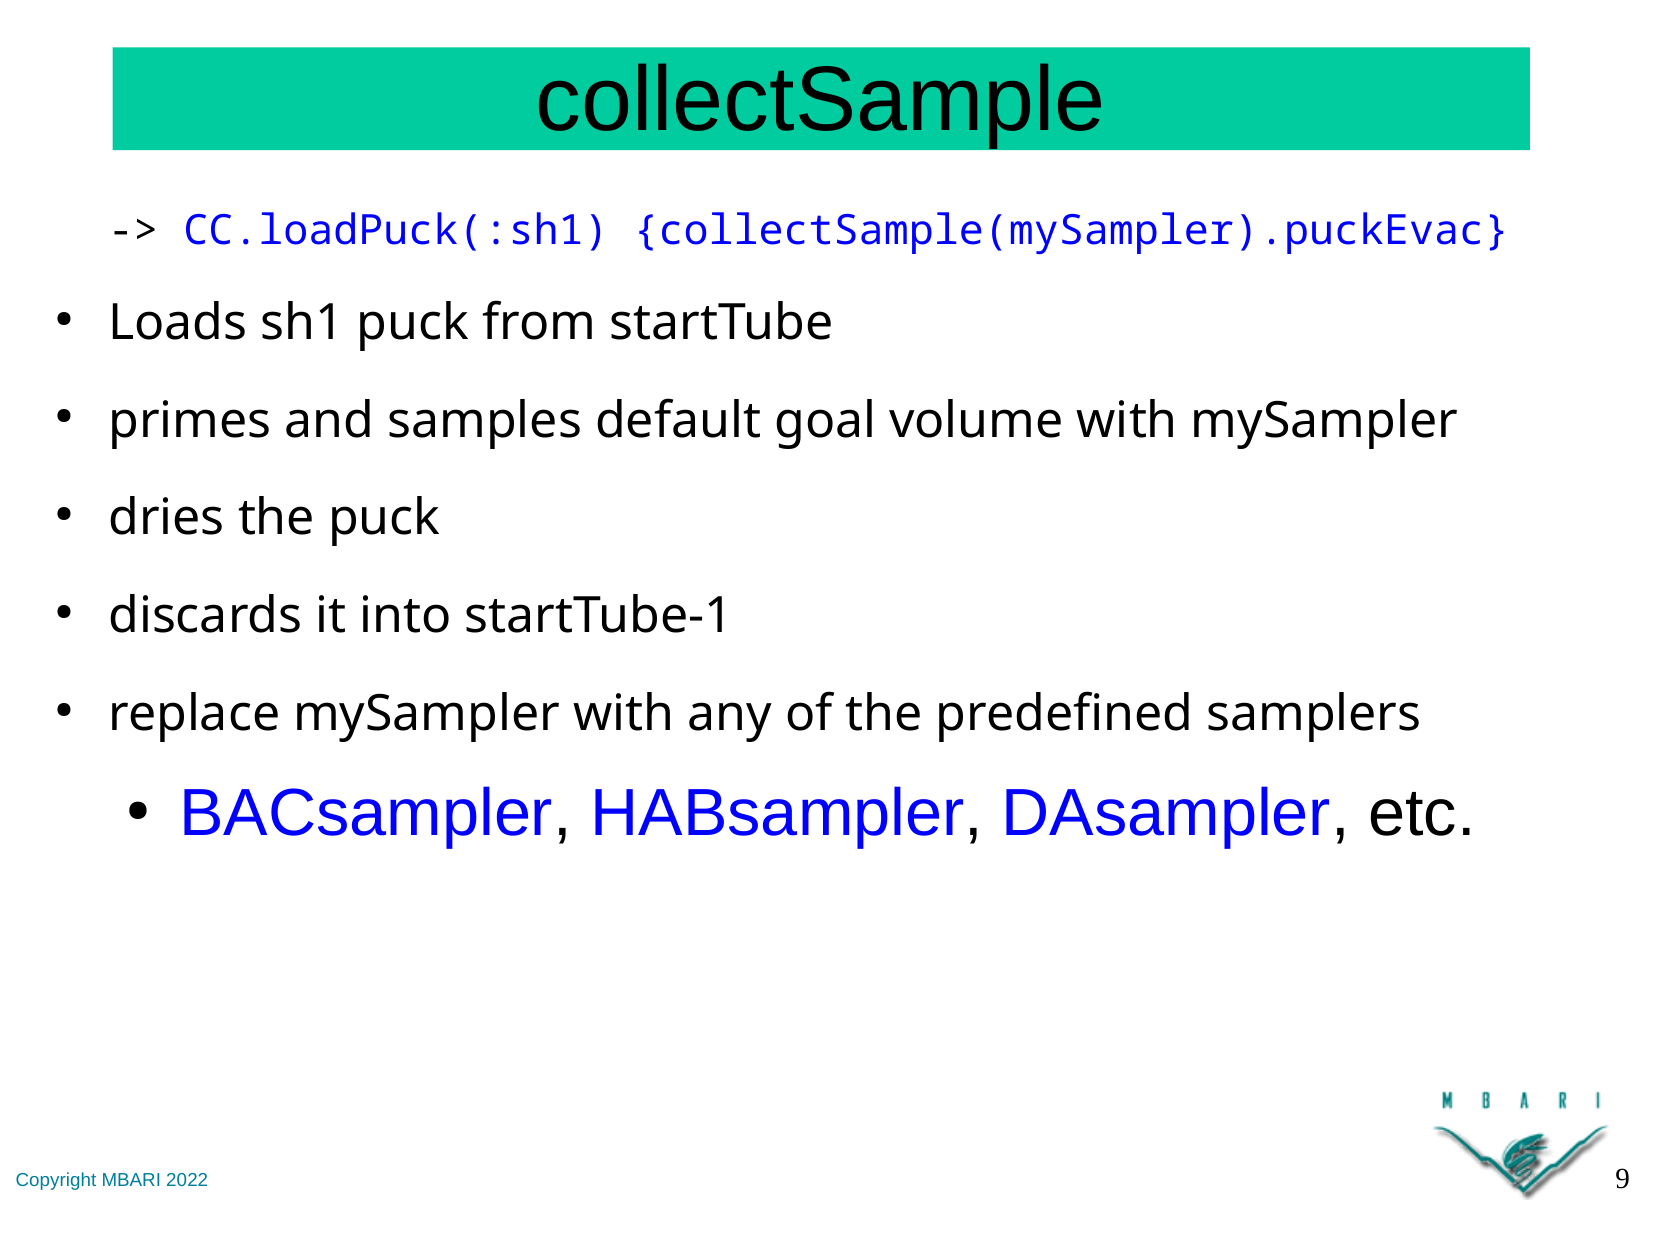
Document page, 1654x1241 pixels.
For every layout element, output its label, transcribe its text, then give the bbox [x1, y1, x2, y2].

picture [1426, 1137, 1613, 1200]
list -> CC.loadPuck(:sh1) {collectSample(mySampler).puckEvac} Loads sh1 puck from startTube primes and samples default goal volume with mySampler dries the puck discards it into startTube-1 replace mySampler with any of the predefined samplers BACsampler, HABsampler, DAsampler, etc. [37, 199, 1613, 1137]
title collectSample [112, 47, 1530, 151]
